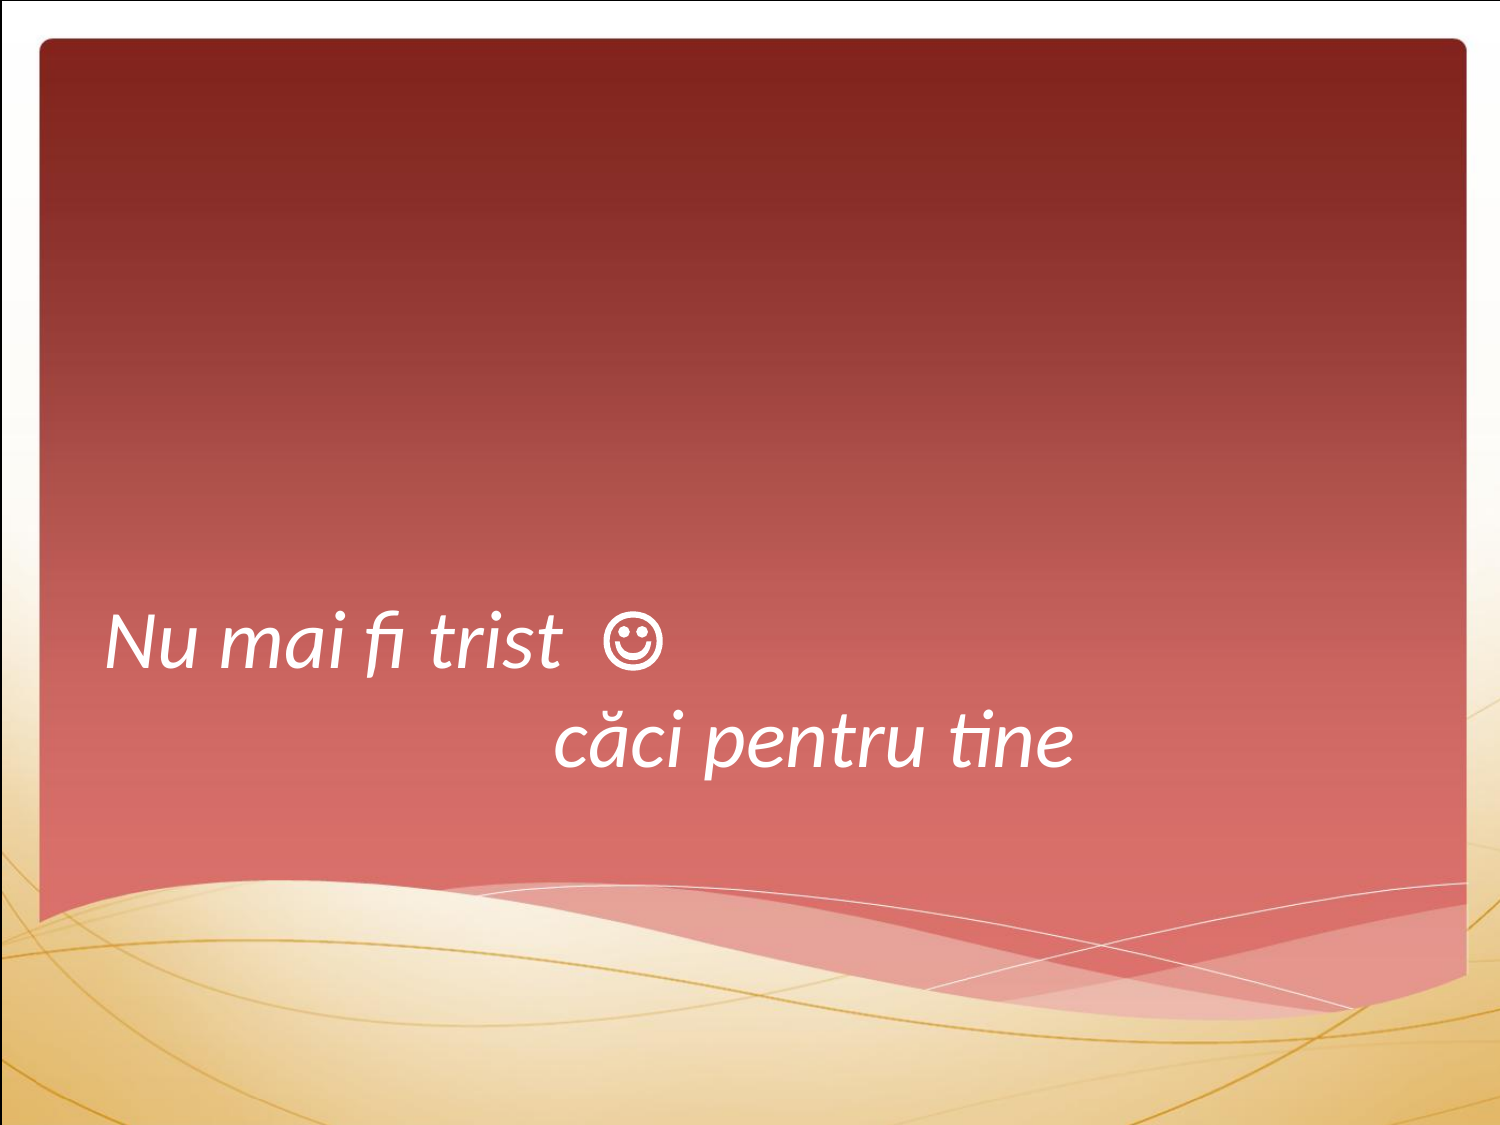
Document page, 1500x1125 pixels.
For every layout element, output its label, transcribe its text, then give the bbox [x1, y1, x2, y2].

title Nu mai fi trist  căci pentru tine [88, 577, 1371, 793]
picture [2, 1, 1500, 1125]
